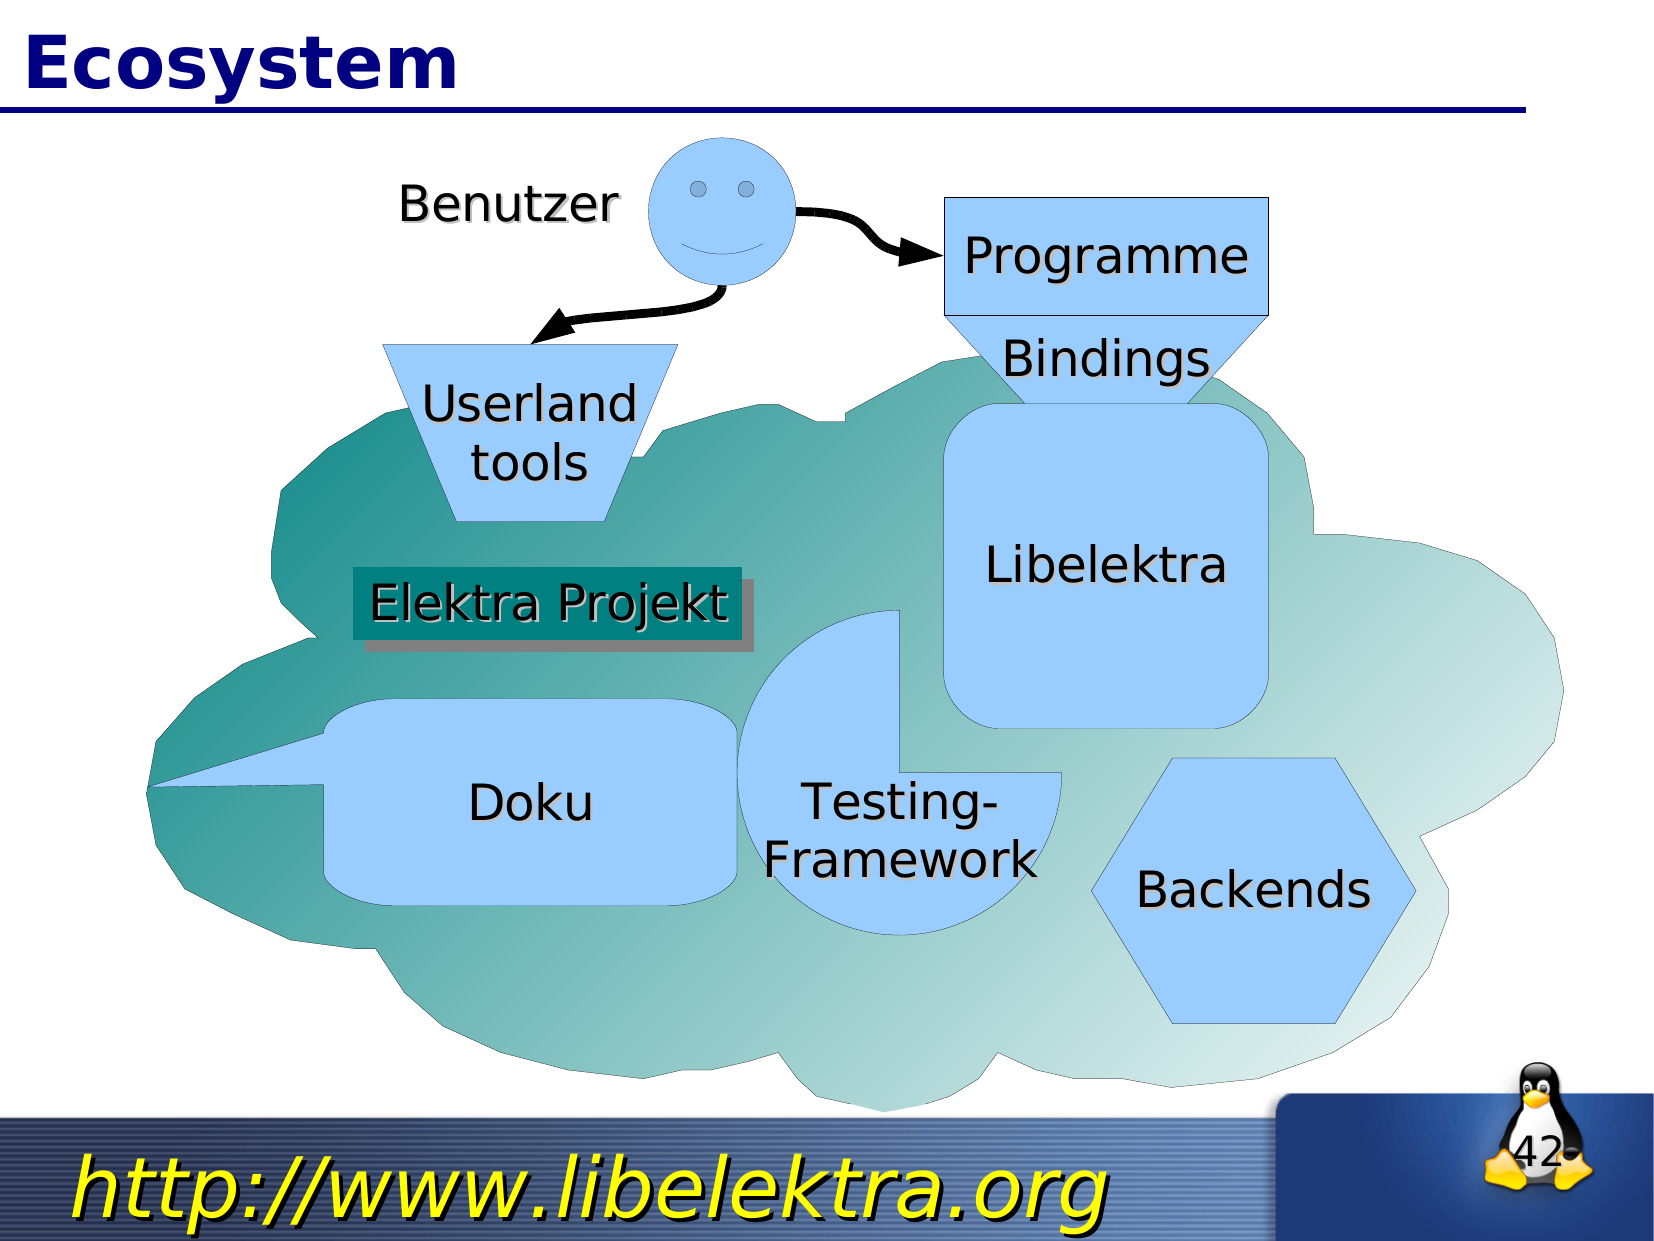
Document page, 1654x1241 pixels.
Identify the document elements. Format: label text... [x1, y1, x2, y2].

picture [0, 1061, 1654, 1241]
chart [80, 115, 1591, 1104]
text_box Ecosystem [22, 14, 1611, 111]
text_box 50 [1312, 1122, 1566, 1178]
